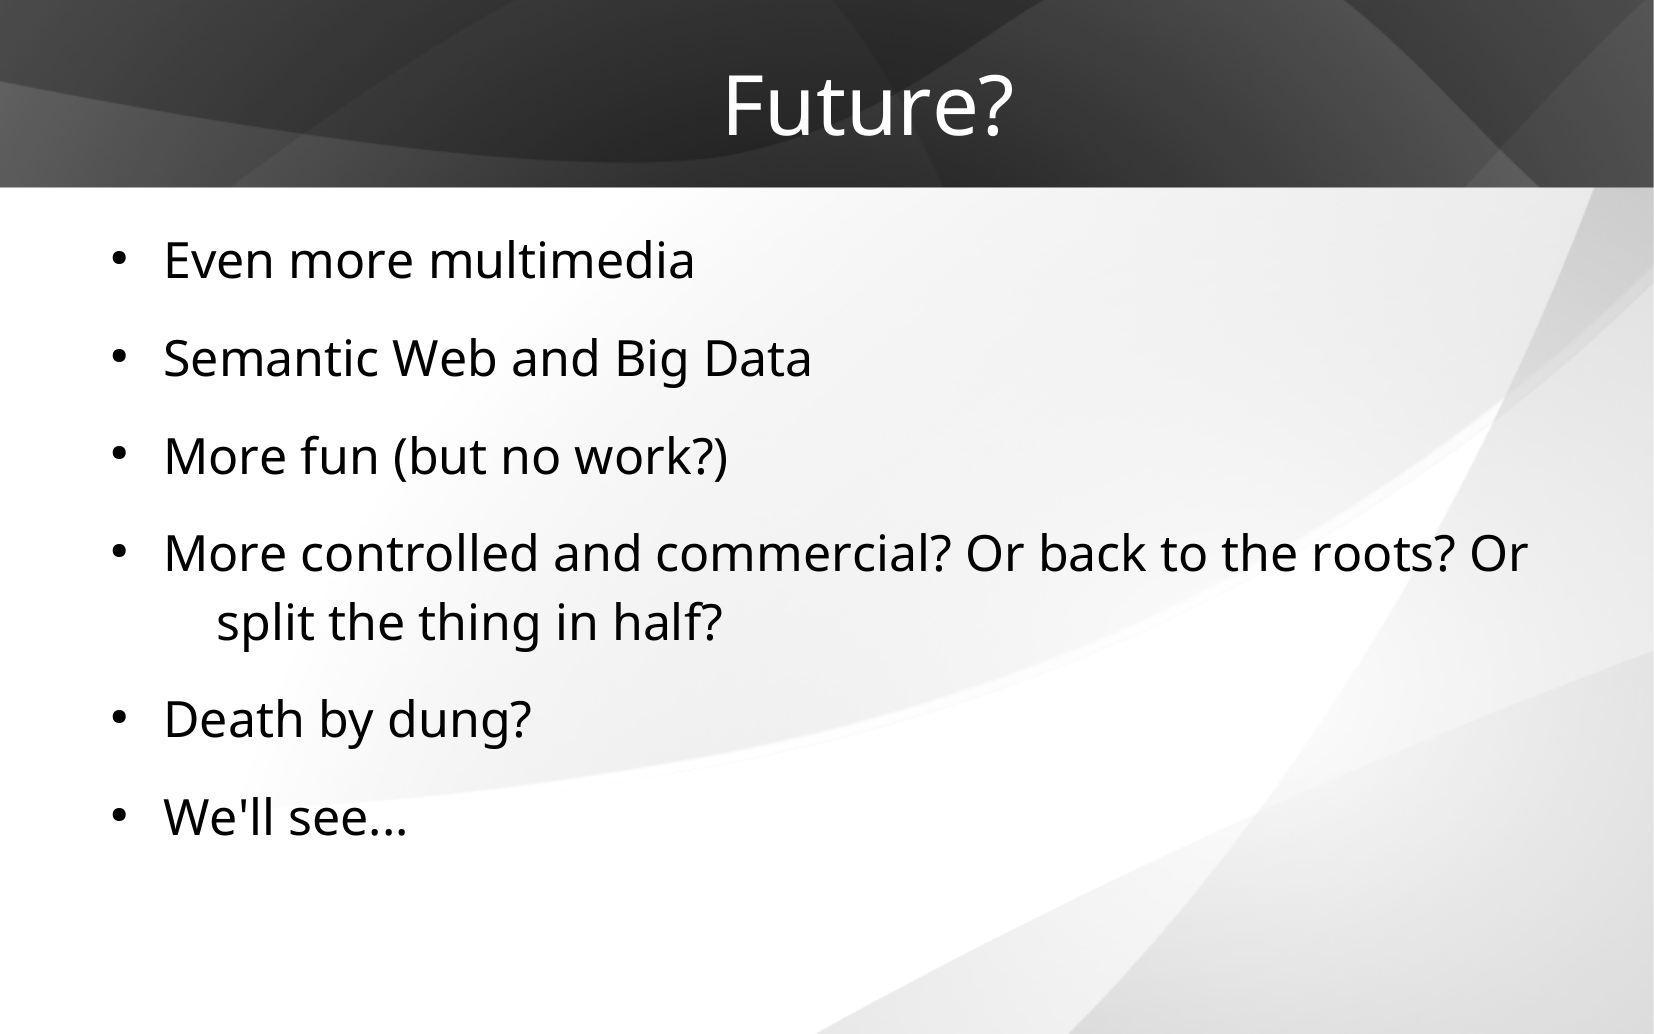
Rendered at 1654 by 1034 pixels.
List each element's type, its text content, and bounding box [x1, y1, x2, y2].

title Future? [124, 0, 1613, 208]
picture [0, 0, 1654, 1034]
list Even more multimedia Semantic Web and Big Data More fun (but no work?) More controlled and commercial? Or back to the roots? Or split the thing in half? Death by dung? We'll see... [75, 225, 1613, 1013]
